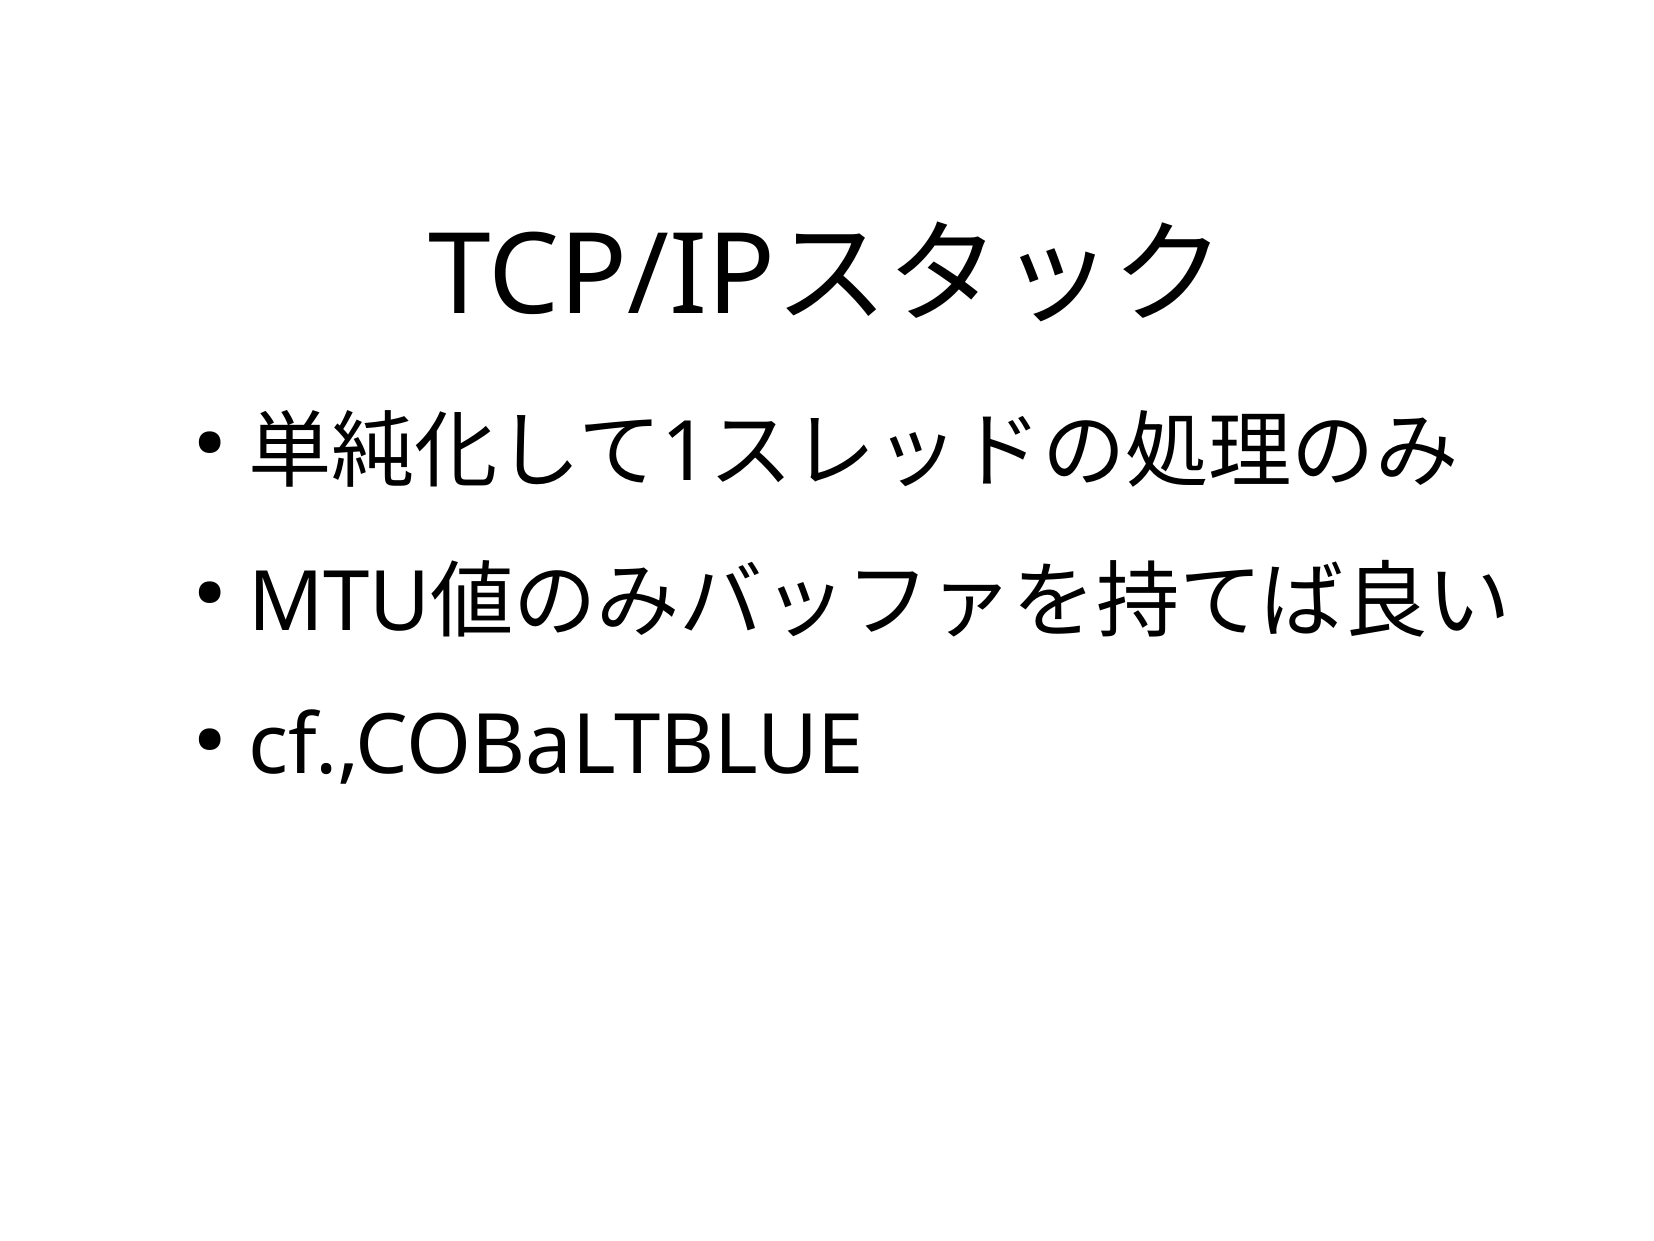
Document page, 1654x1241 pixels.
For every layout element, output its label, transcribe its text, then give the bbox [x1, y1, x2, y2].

list 単純化して1スレッドの処理のみ MTU値のみバッファを持てば良い cf.,COBaLTBLUE [177, 383, 1571, 1104]
title TCP/IPスタック [82, 161, 1571, 369]
